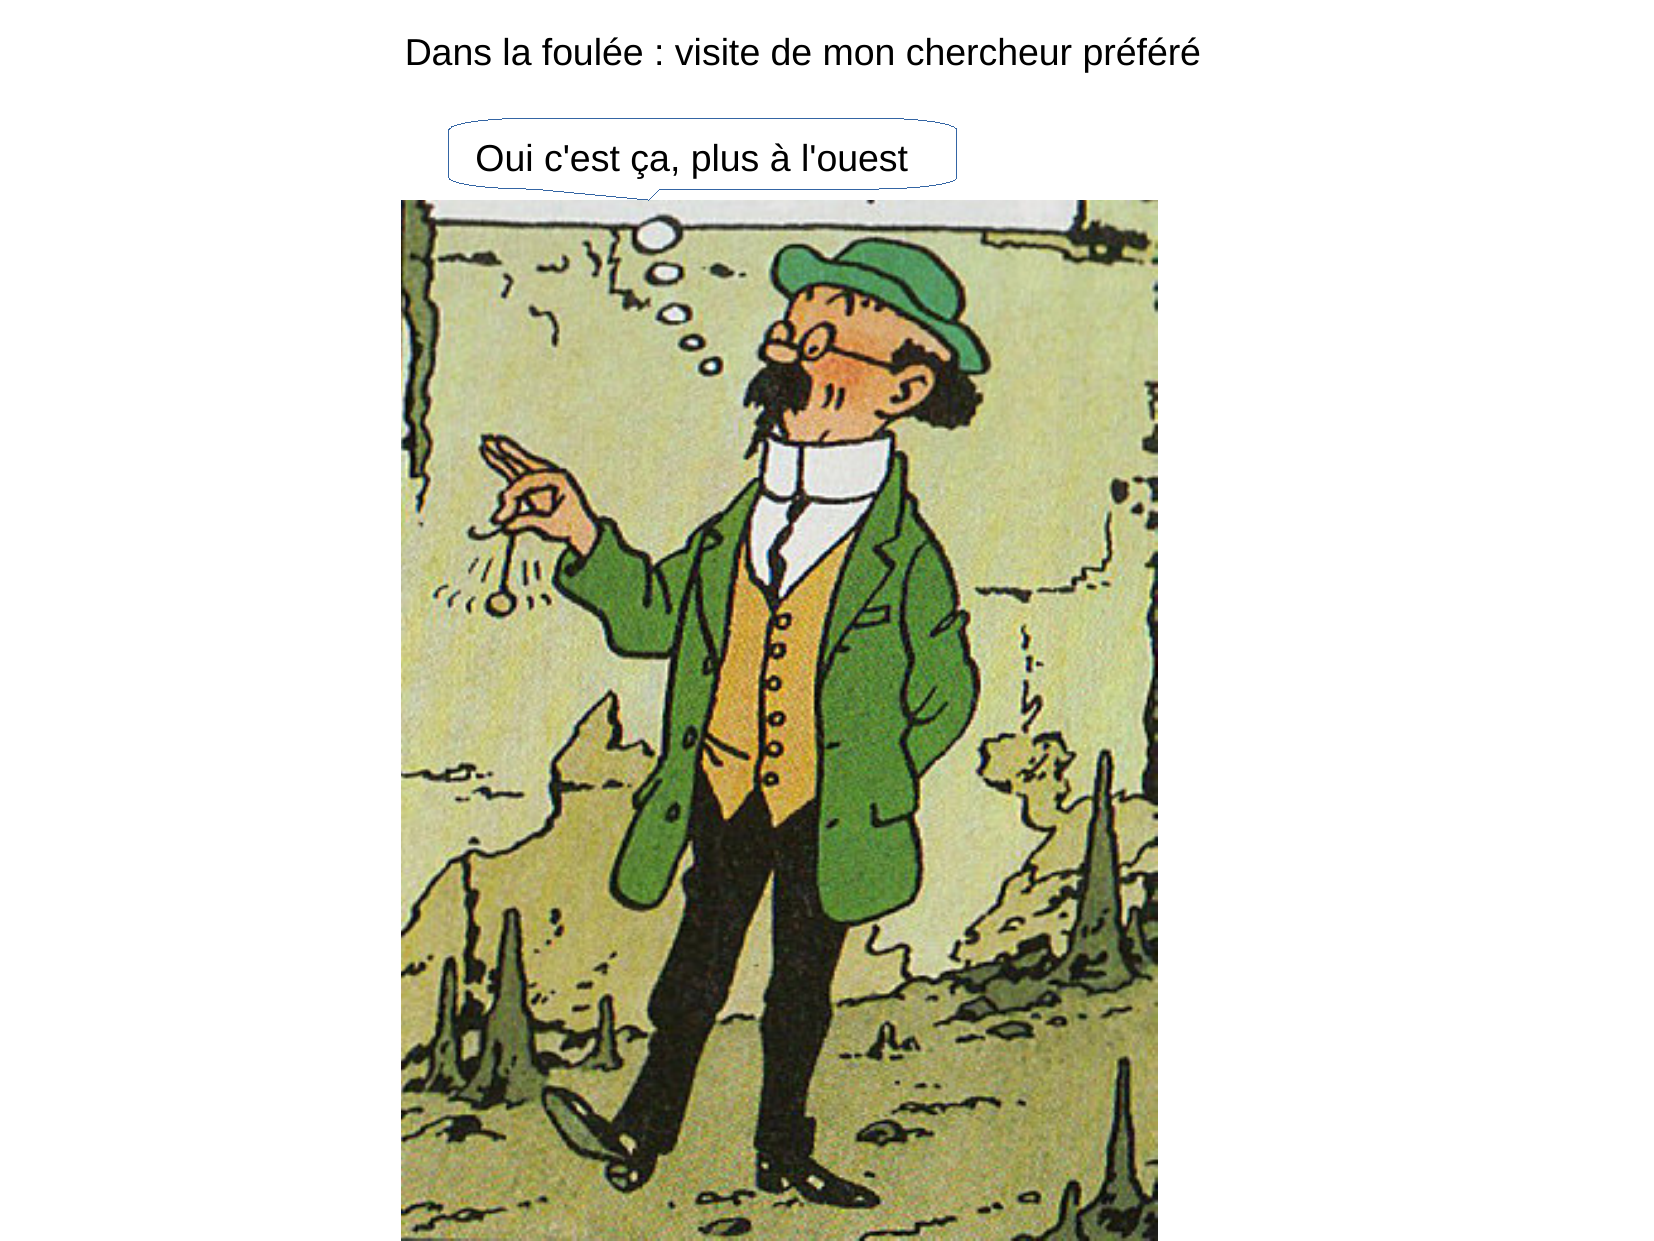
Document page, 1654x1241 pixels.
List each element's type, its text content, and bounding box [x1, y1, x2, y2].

picture [401, 200, 1158, 1241]
text_box Dans la foulée : visite de mon chercheur préféré [390, 23, 1217, 81]
text_box Oui c'est ça, plus à l'ouest [460, 129, 924, 187]
